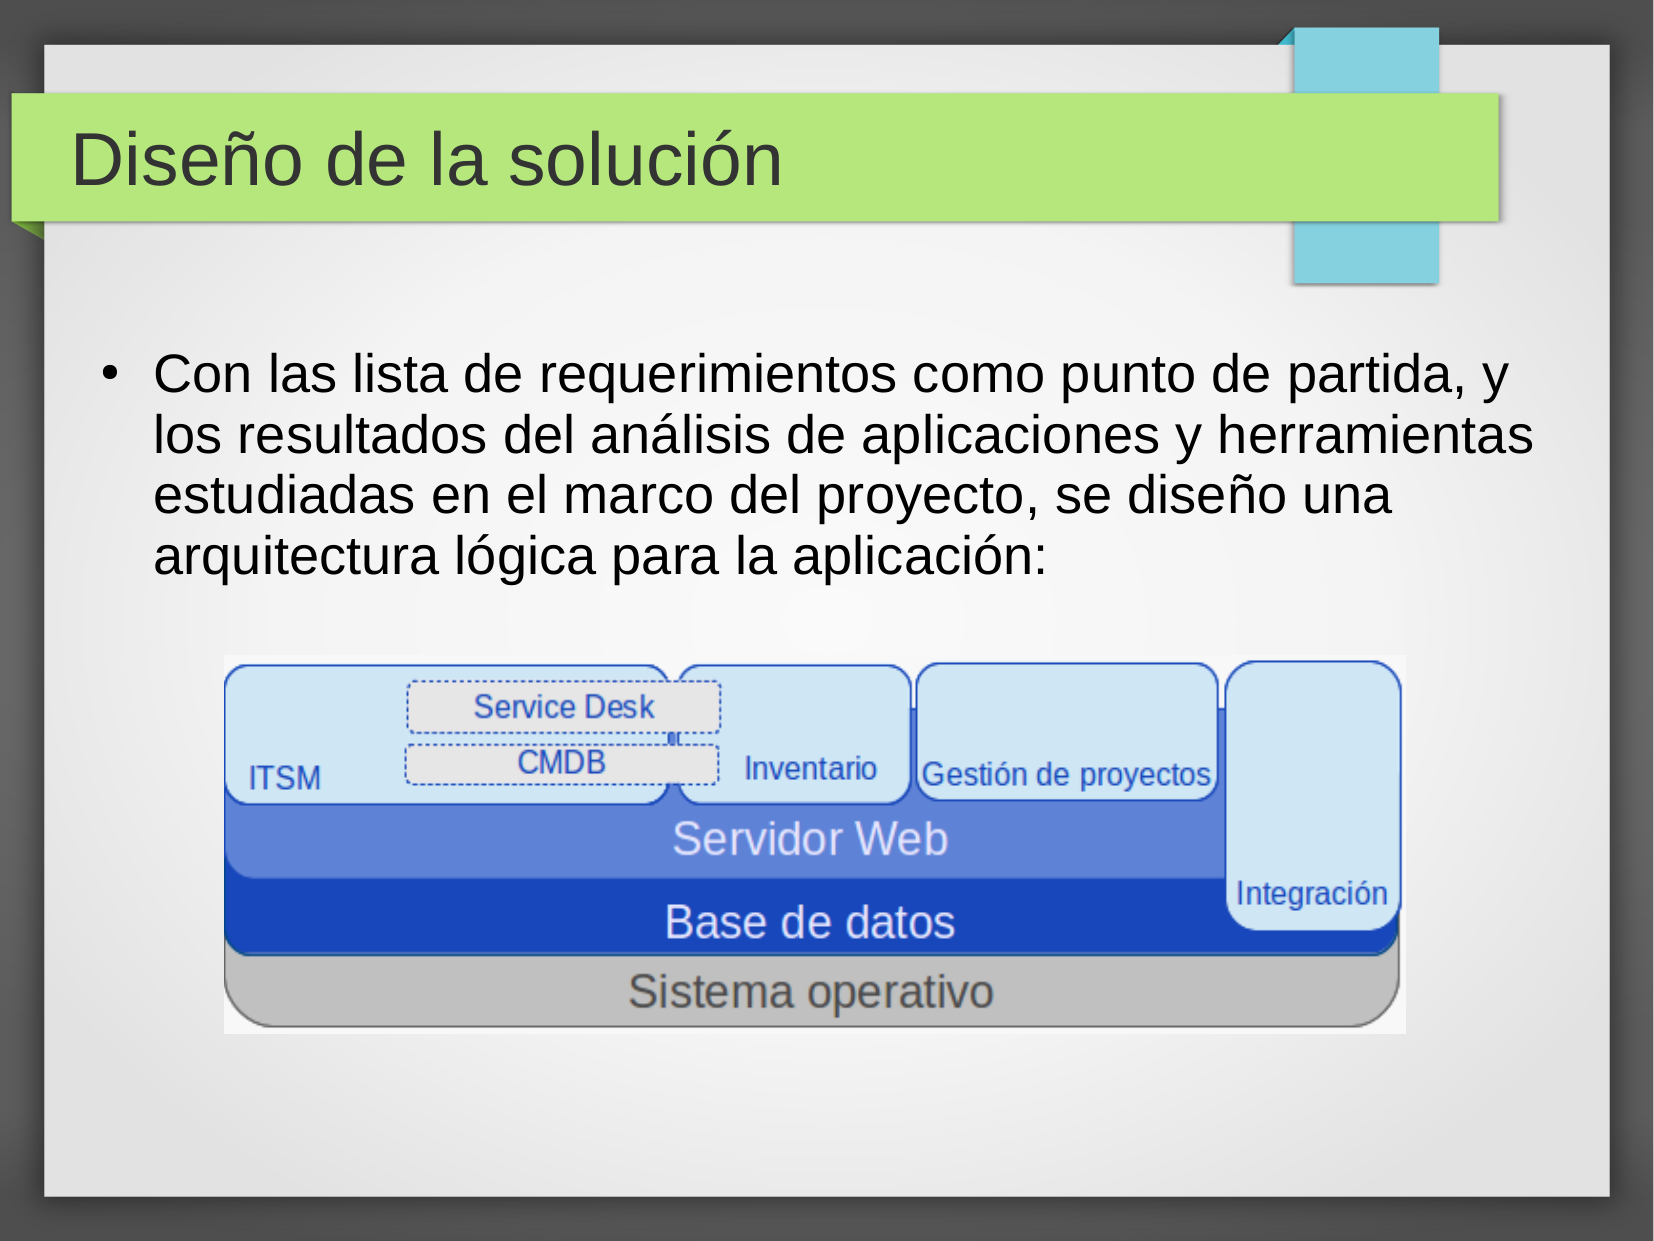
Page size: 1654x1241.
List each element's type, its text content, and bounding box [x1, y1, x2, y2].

picture [0, 0, 1654, 1241]
title Diseño de la solución [70, 106, 1229, 213]
list Con las lista de requerimientos como punto de partida, y los resultados del análisis de aplicaciones y herramientas estudiadas en el marco del proyecto, se diseño una arquitectura lógica para la aplicación: [82, 343, 1538, 1063]
